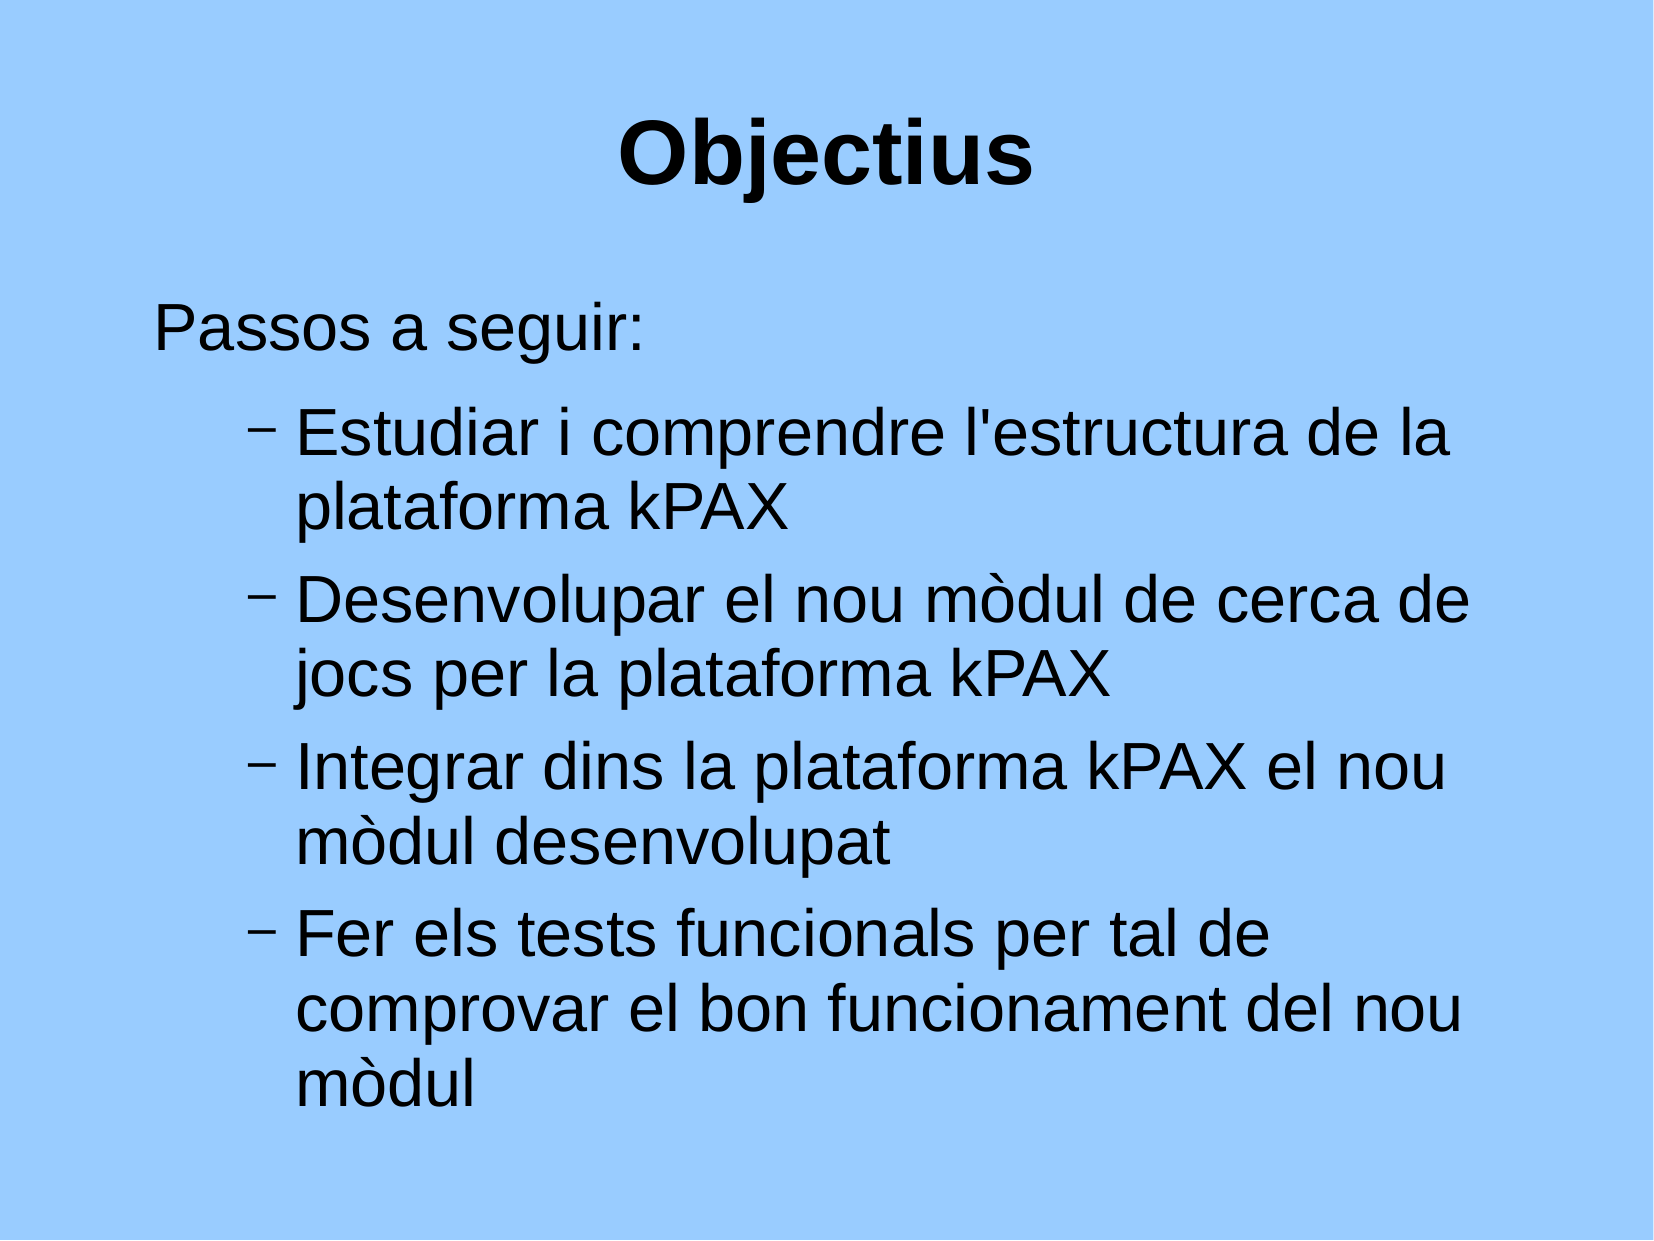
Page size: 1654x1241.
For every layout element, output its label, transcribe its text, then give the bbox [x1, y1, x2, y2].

list Passos a seguir: Estudiar i comprendre l'estructura de la plataforma kPAX Desenvolupar el nou mòdul de cerca de jocs per la plataforma kPAX Integrar dins la plataforma kPAX el nou mòdul desenvolupat Fer els tests funcionals per tal de comprovar el bon funcionament del nou mòdul [82, 290, 1571, 1121]
title Objectius [82, 49, 1571, 257]
